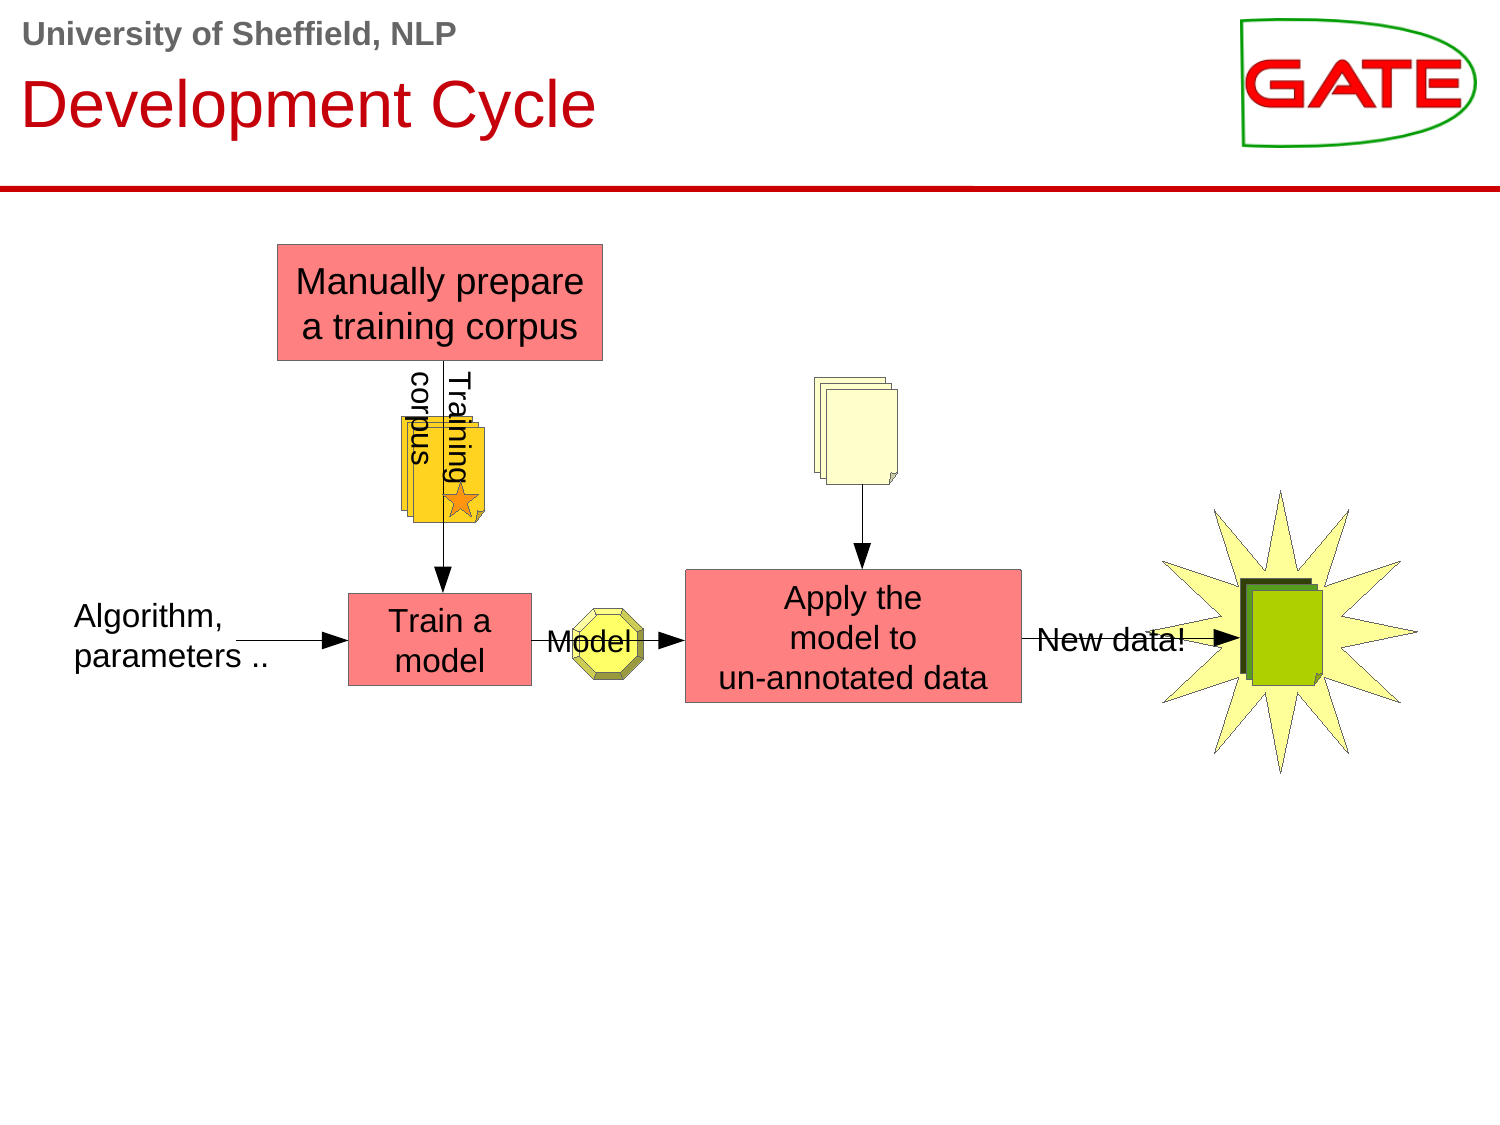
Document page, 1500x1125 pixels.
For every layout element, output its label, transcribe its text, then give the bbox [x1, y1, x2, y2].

text_box [573, 641, 644, 680]
text_box [451, 471, 464, 480]
title Development Cycle [20, 45, 1240, 166]
text_box [593, 641, 602, 650]
text_box [1154, 490, 1418, 774]
text_box [1182, 639, 1213, 646]
picture [1240, 18, 1477, 148]
text_box Algorithm, parameters .. [59, 587, 296, 762]
text_box Manually prepare a training corpus [277, 244, 603, 361]
text_box [814, 377, 898, 485]
text_box Apply the model to un-annotated data [685, 569, 1022, 703]
text_box [580, 641, 585, 650]
text_box [401, 416, 485, 523]
text_box [580, 608, 644, 640]
text_box Train a model [348, 593, 532, 686]
